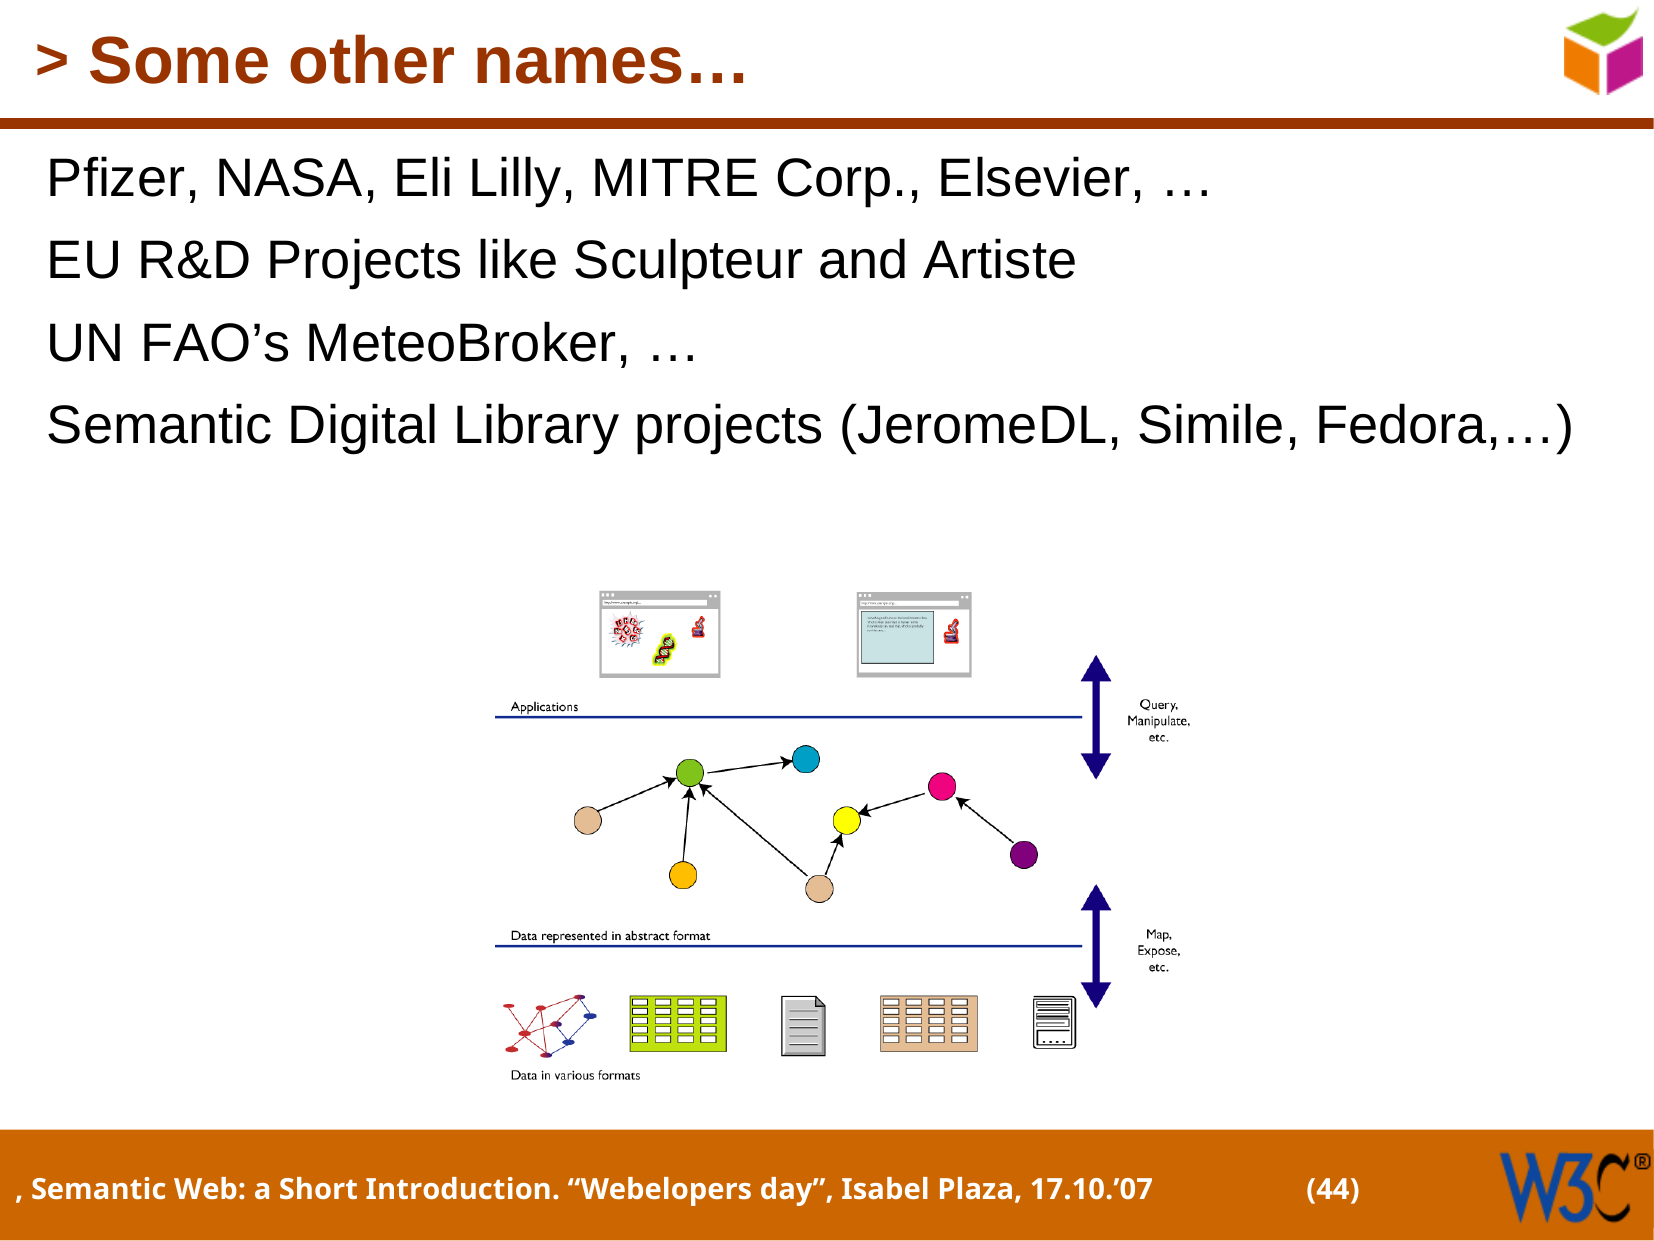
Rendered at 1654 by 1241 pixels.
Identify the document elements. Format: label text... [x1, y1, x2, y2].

list Pfizer, NASA, Eli Lilly, MITRE Corp., Elsevier, … EU R&D Projects like Sculpteur and Artiste UN FAO’s MeteoBroker, … Semantic Digital Library projects (JeromeDL, Simile, Fedora,…) [29, 147, 1654, 532]
picture [1564, 5, 1643, 95]
picture [1495, 1149, 1654, 1228]
title Some other names… [88, 0, 1488, 119]
picture [490, 590, 1190, 1083]
